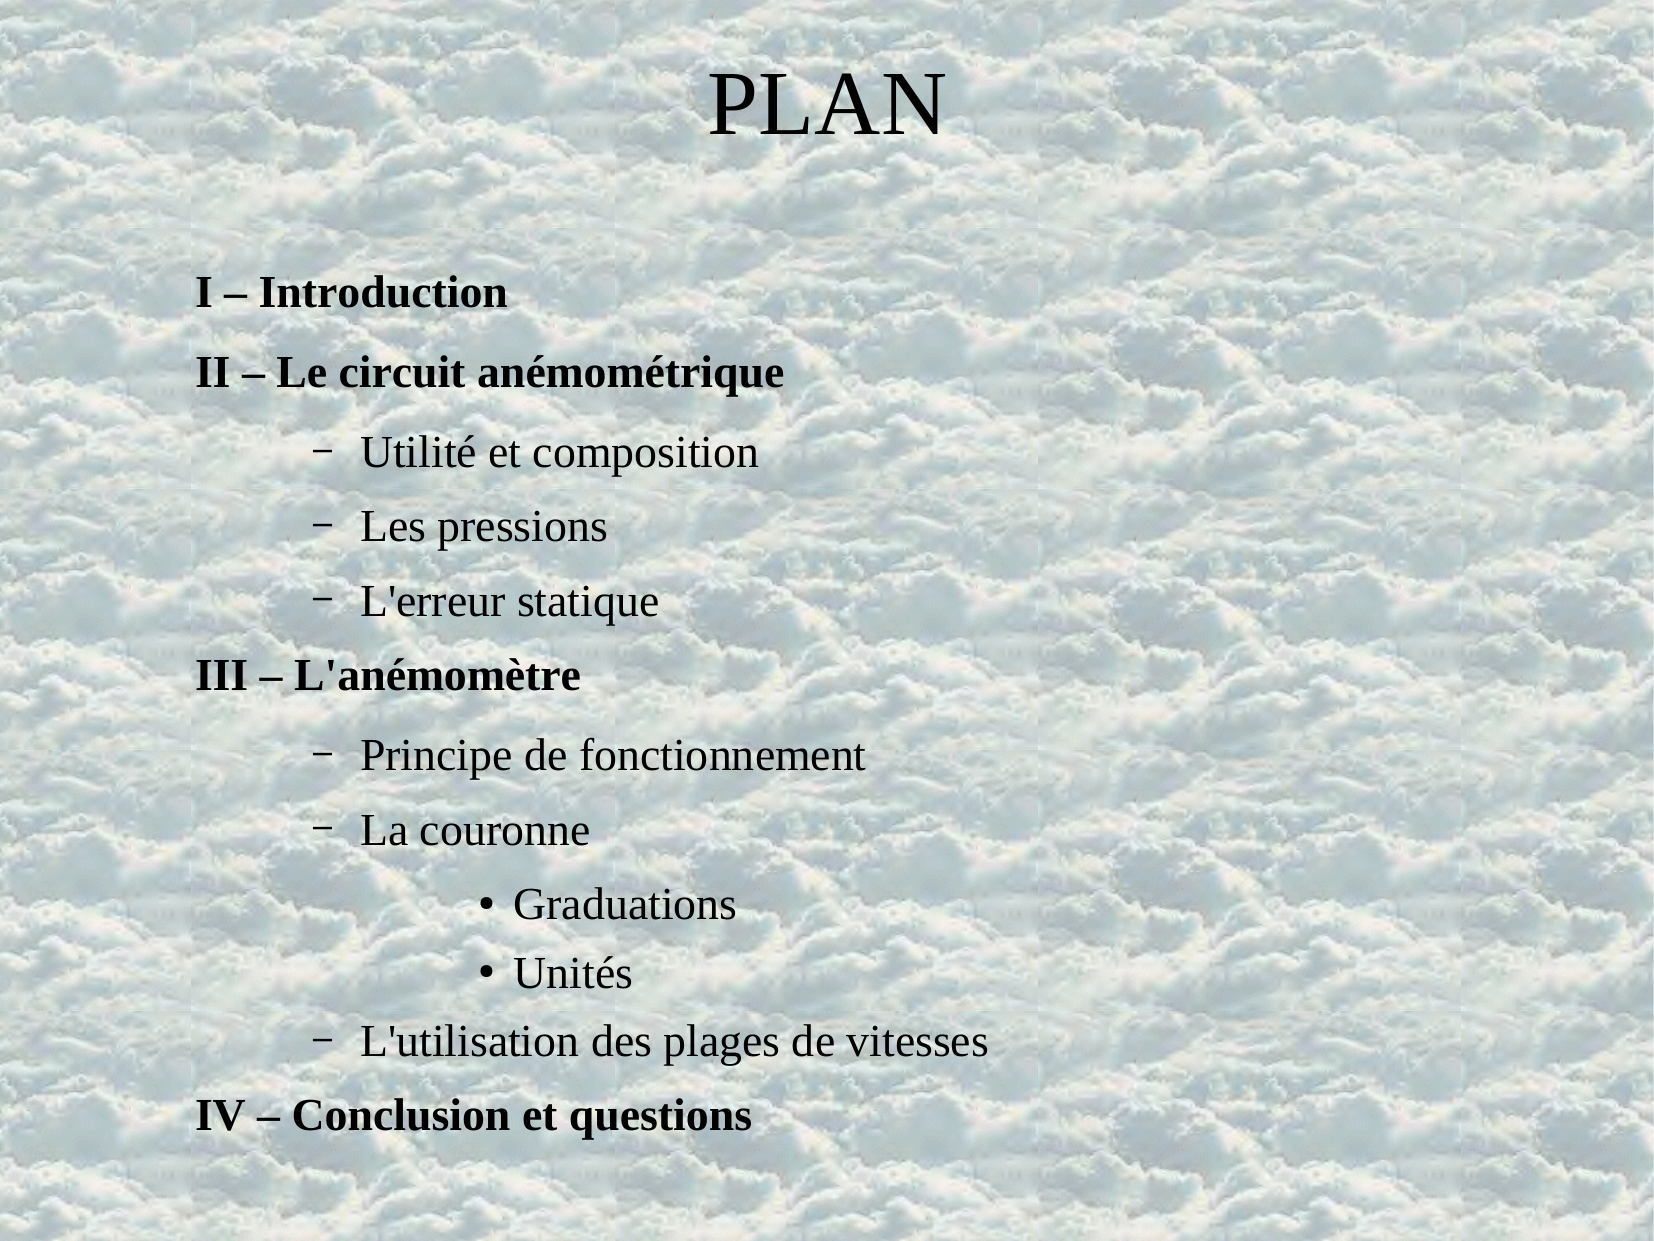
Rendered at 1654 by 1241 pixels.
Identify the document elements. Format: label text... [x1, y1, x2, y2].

list I – Introduction II – Le circuit anémométrique Utilité et composition Les pressions L'erreur statique III – L'anémomètre Principe de fonctionnement La couronne Graduations Unités L'utilisation des plages de vitesses IV – Conclusion et questions [124, 266, 1537, 1176]
picture [0, 0, 1654, 1241]
title PLAN [121, 0, 1534, 208]
